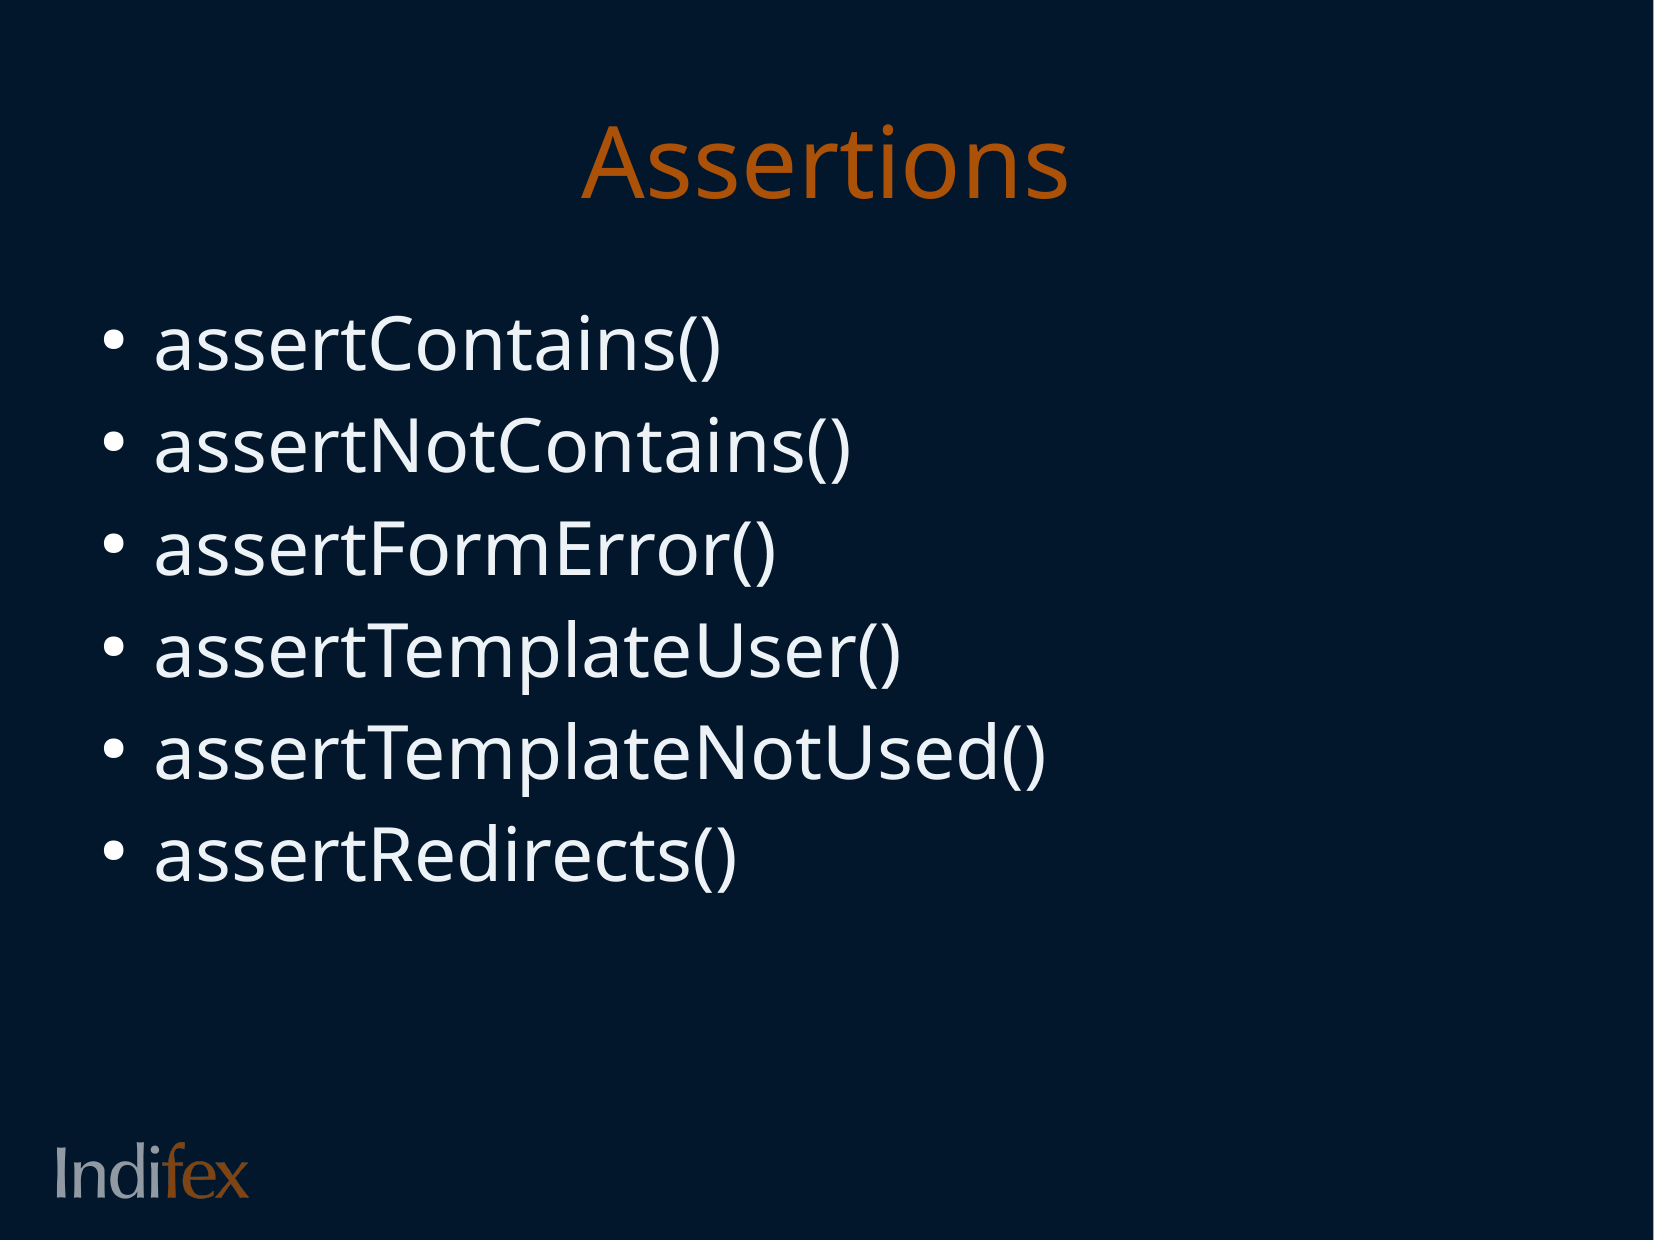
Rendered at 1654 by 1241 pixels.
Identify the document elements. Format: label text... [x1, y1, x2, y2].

title Assertions [82, 49, 1571, 257]
picture [56, 1142, 249, 1241]
list assertContains() assertNotContains() assertFormError() assertTemplateUser() assertTemplateNotUsed() assertRedirects() [82, 290, 1571, 1109]
